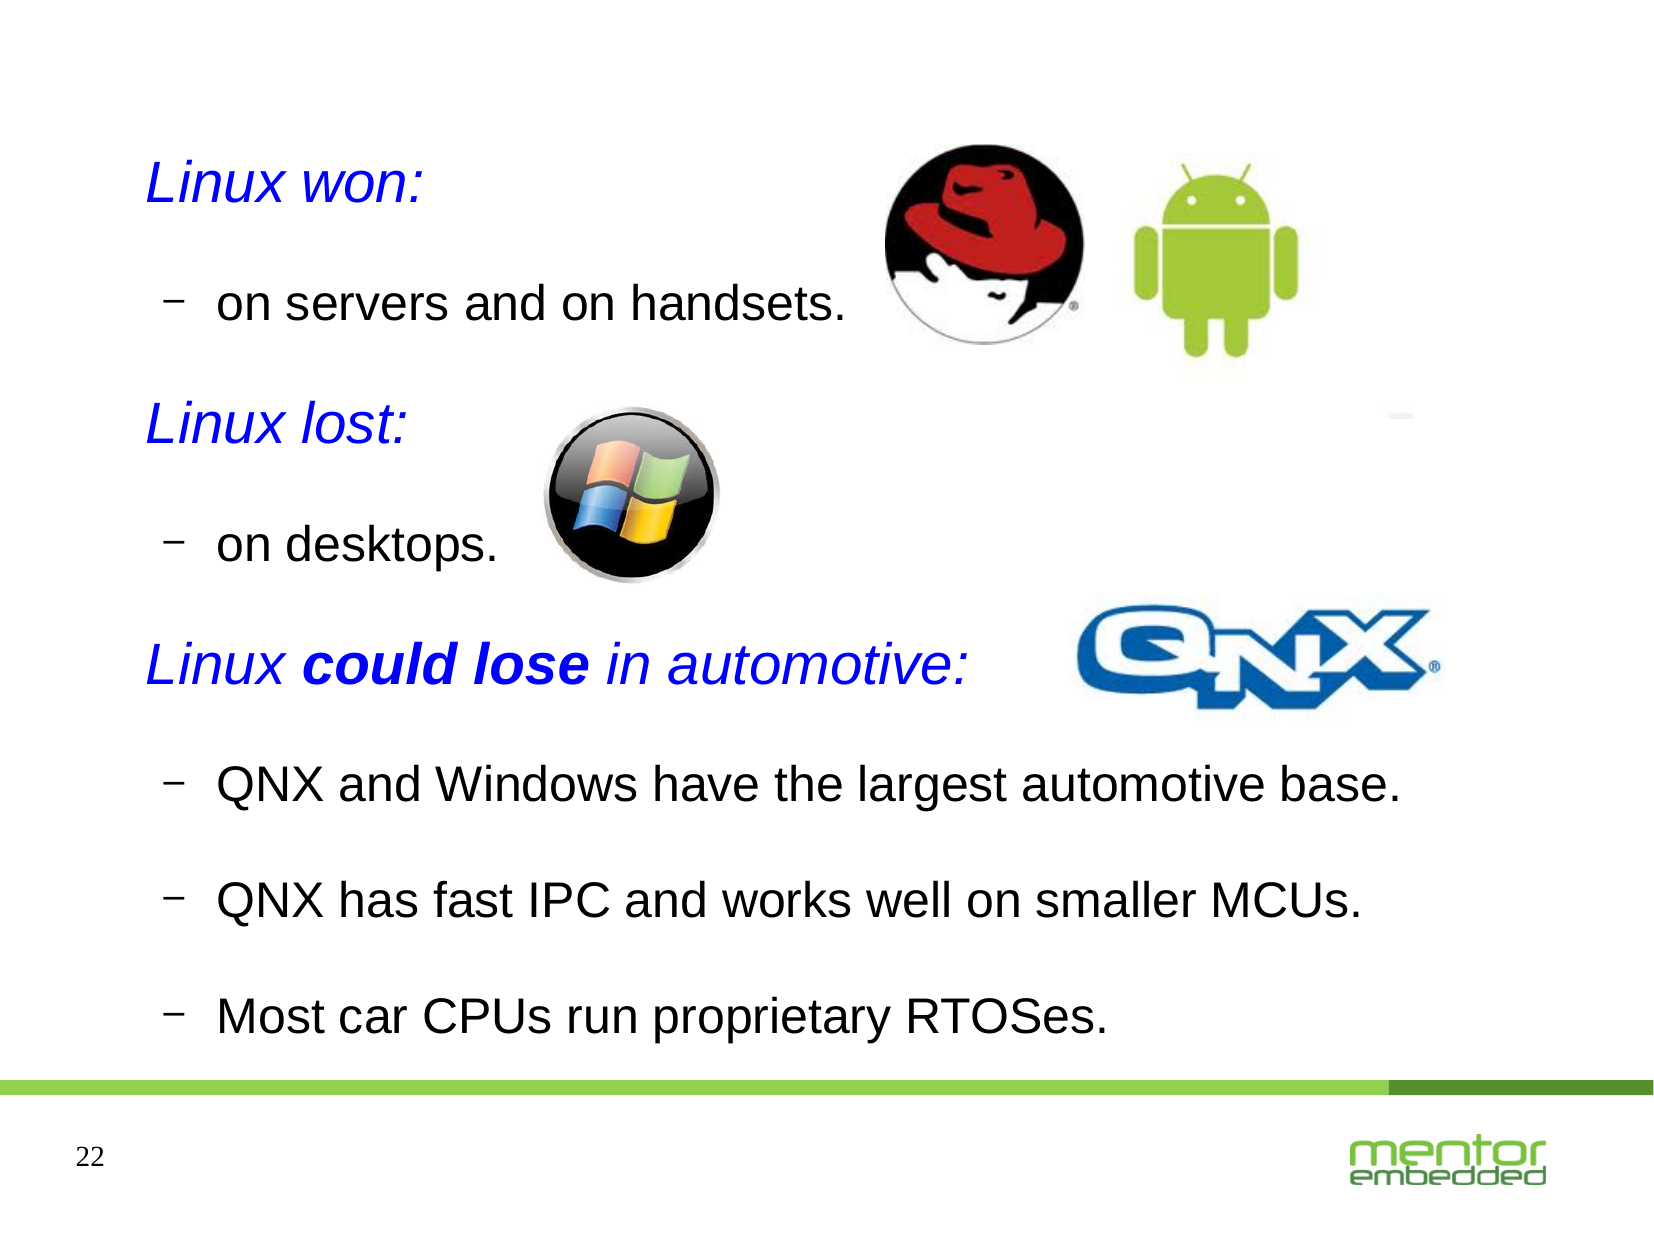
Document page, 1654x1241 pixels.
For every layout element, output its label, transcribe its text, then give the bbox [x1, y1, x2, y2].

picture [540, 404, 721, 586]
picture [885, 104, 1413, 346]
picture [1350, 1134, 1546, 1185]
list Linux won: on servers and on handsets. Linux lost: on desktops. Linux could lose in automotive: QNX and Windows have the largest automotive base. QNX has fast IPC and works well on smaller MCUs. Most car CPUs run proprietary RTOSes. [75, 150, 1531, 1156]
